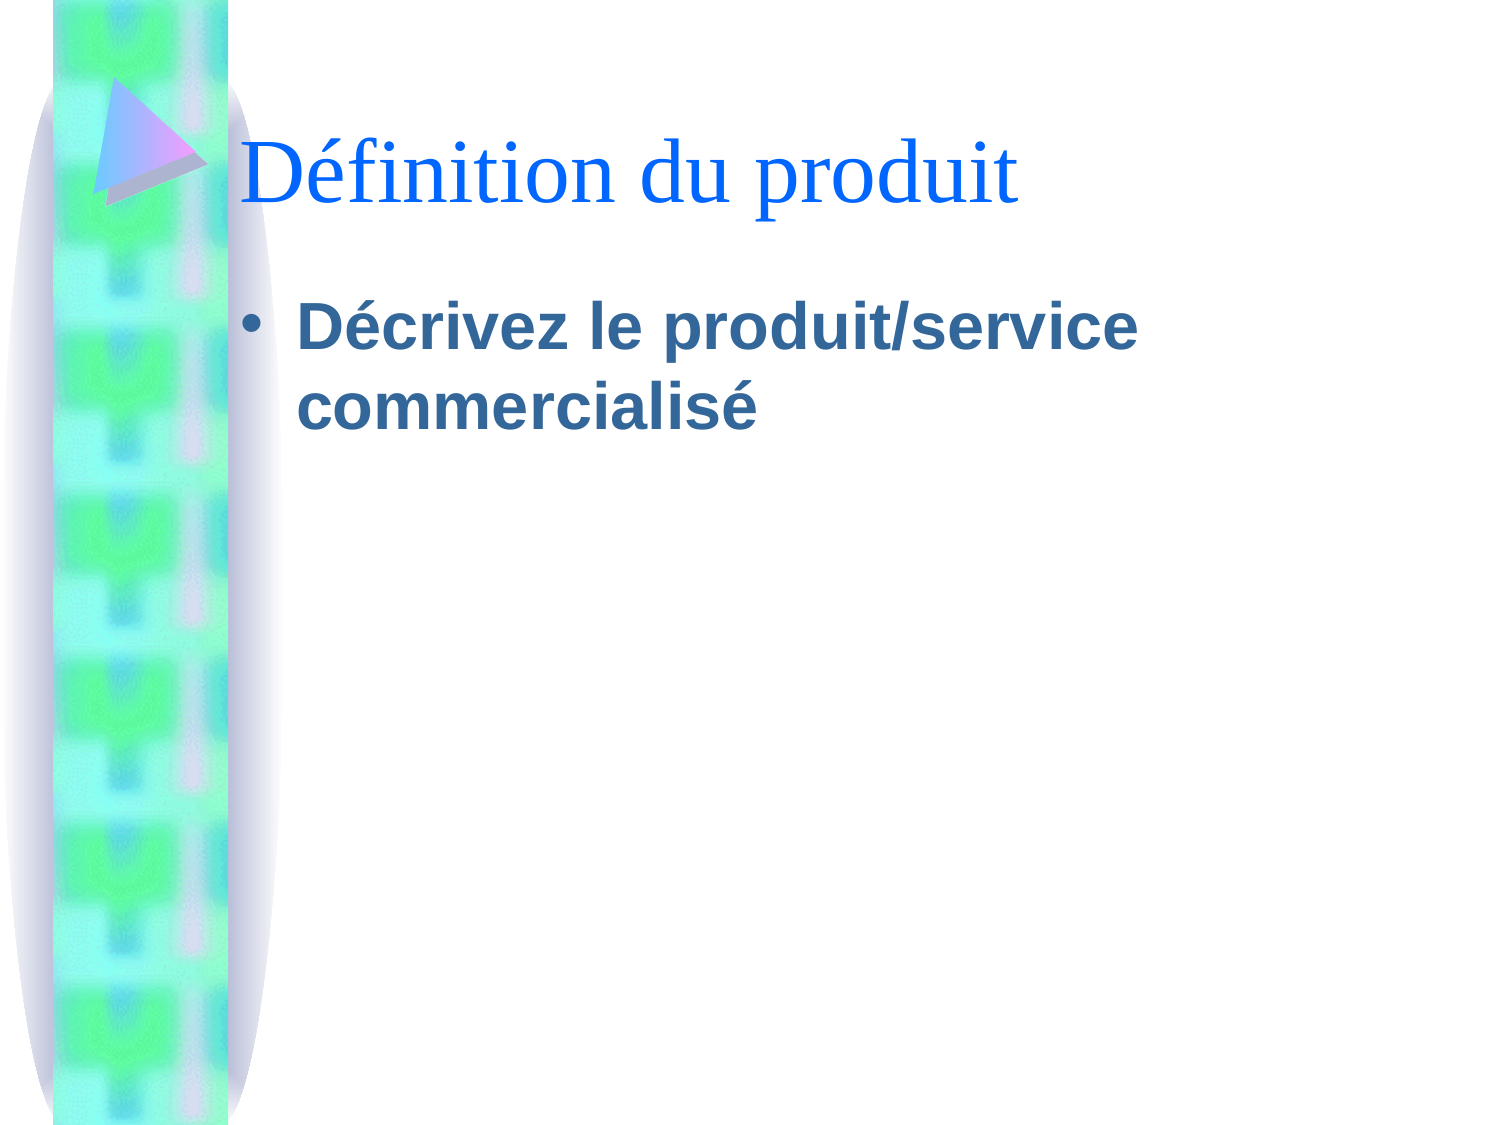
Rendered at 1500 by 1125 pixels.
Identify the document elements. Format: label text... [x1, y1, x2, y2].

picture [53, 0, 229, 1125]
title Définition du produit [224, 40, 1500, 229]
list Décrivez le produit/service commercialisé [224, 275, 1500, 951]
